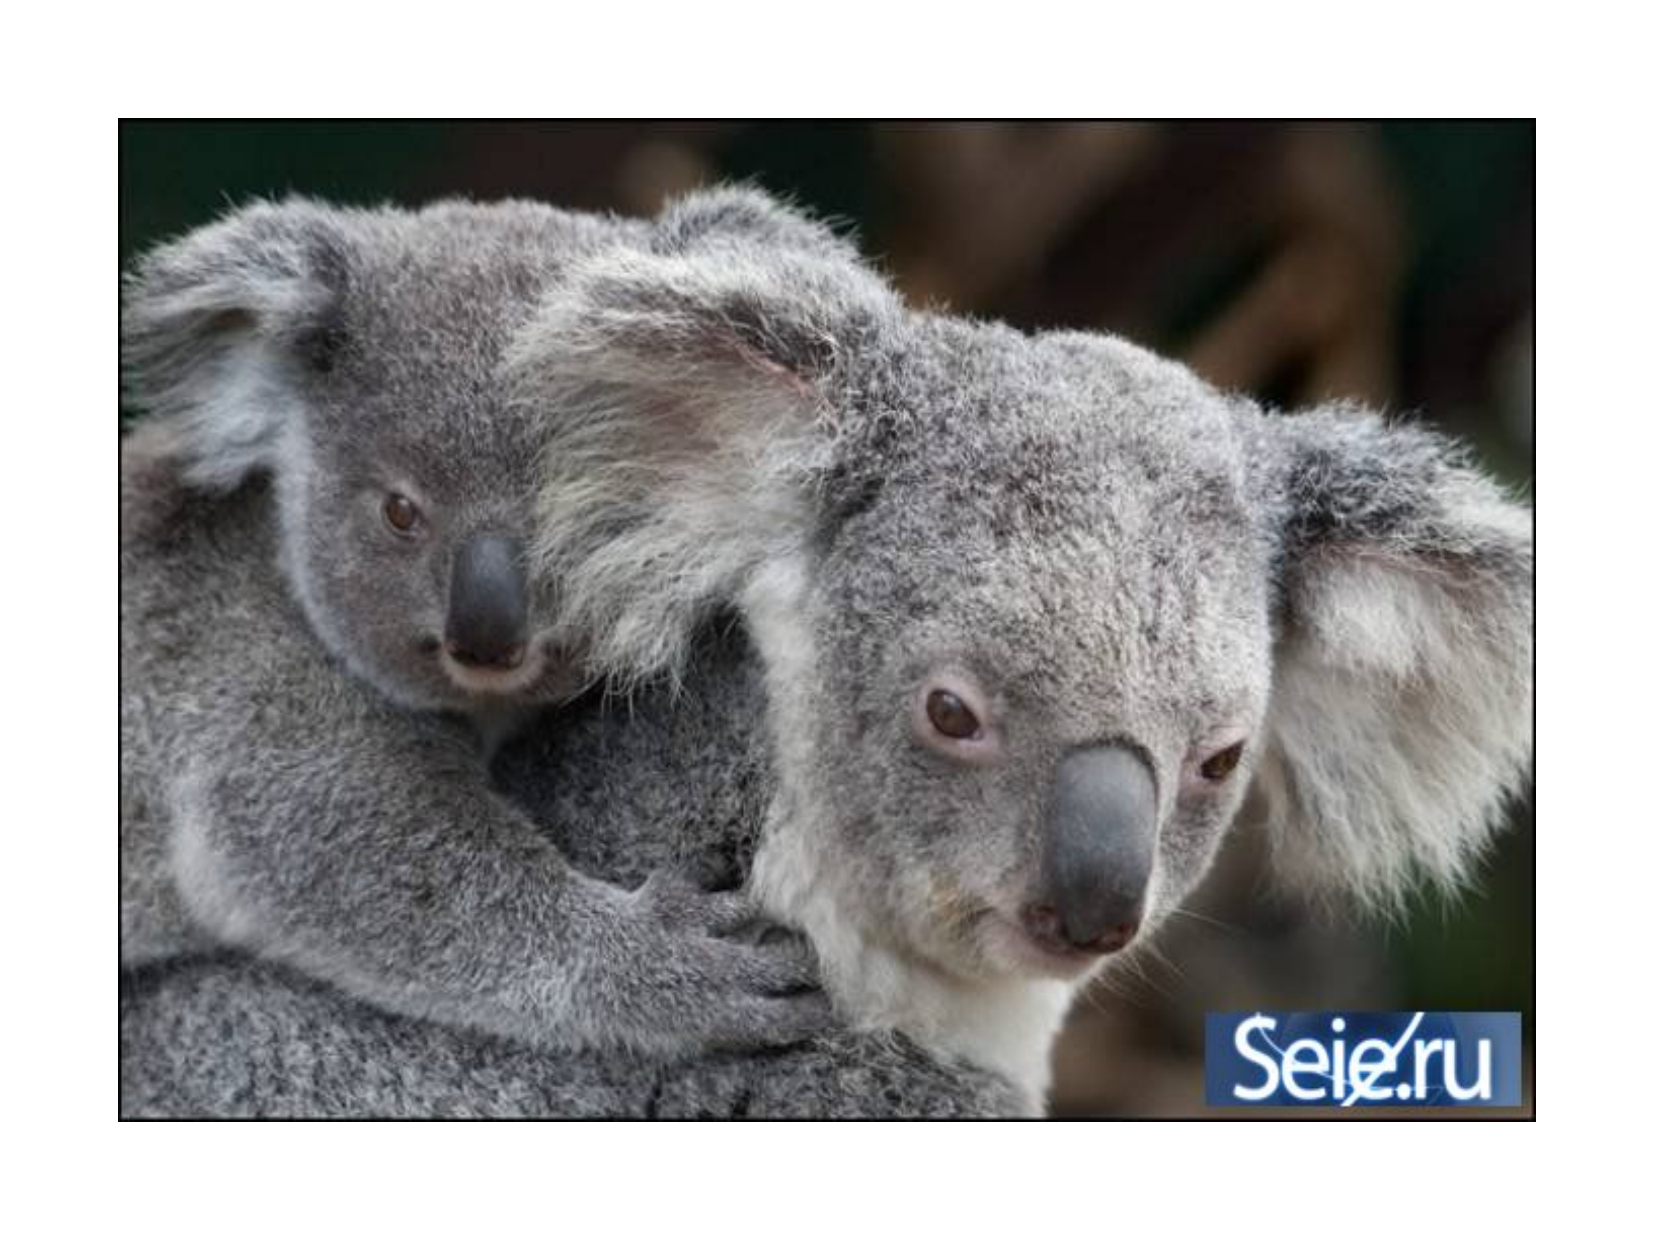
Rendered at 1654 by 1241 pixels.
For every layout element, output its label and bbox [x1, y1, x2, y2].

picture [118, 118, 1536, 1123]
